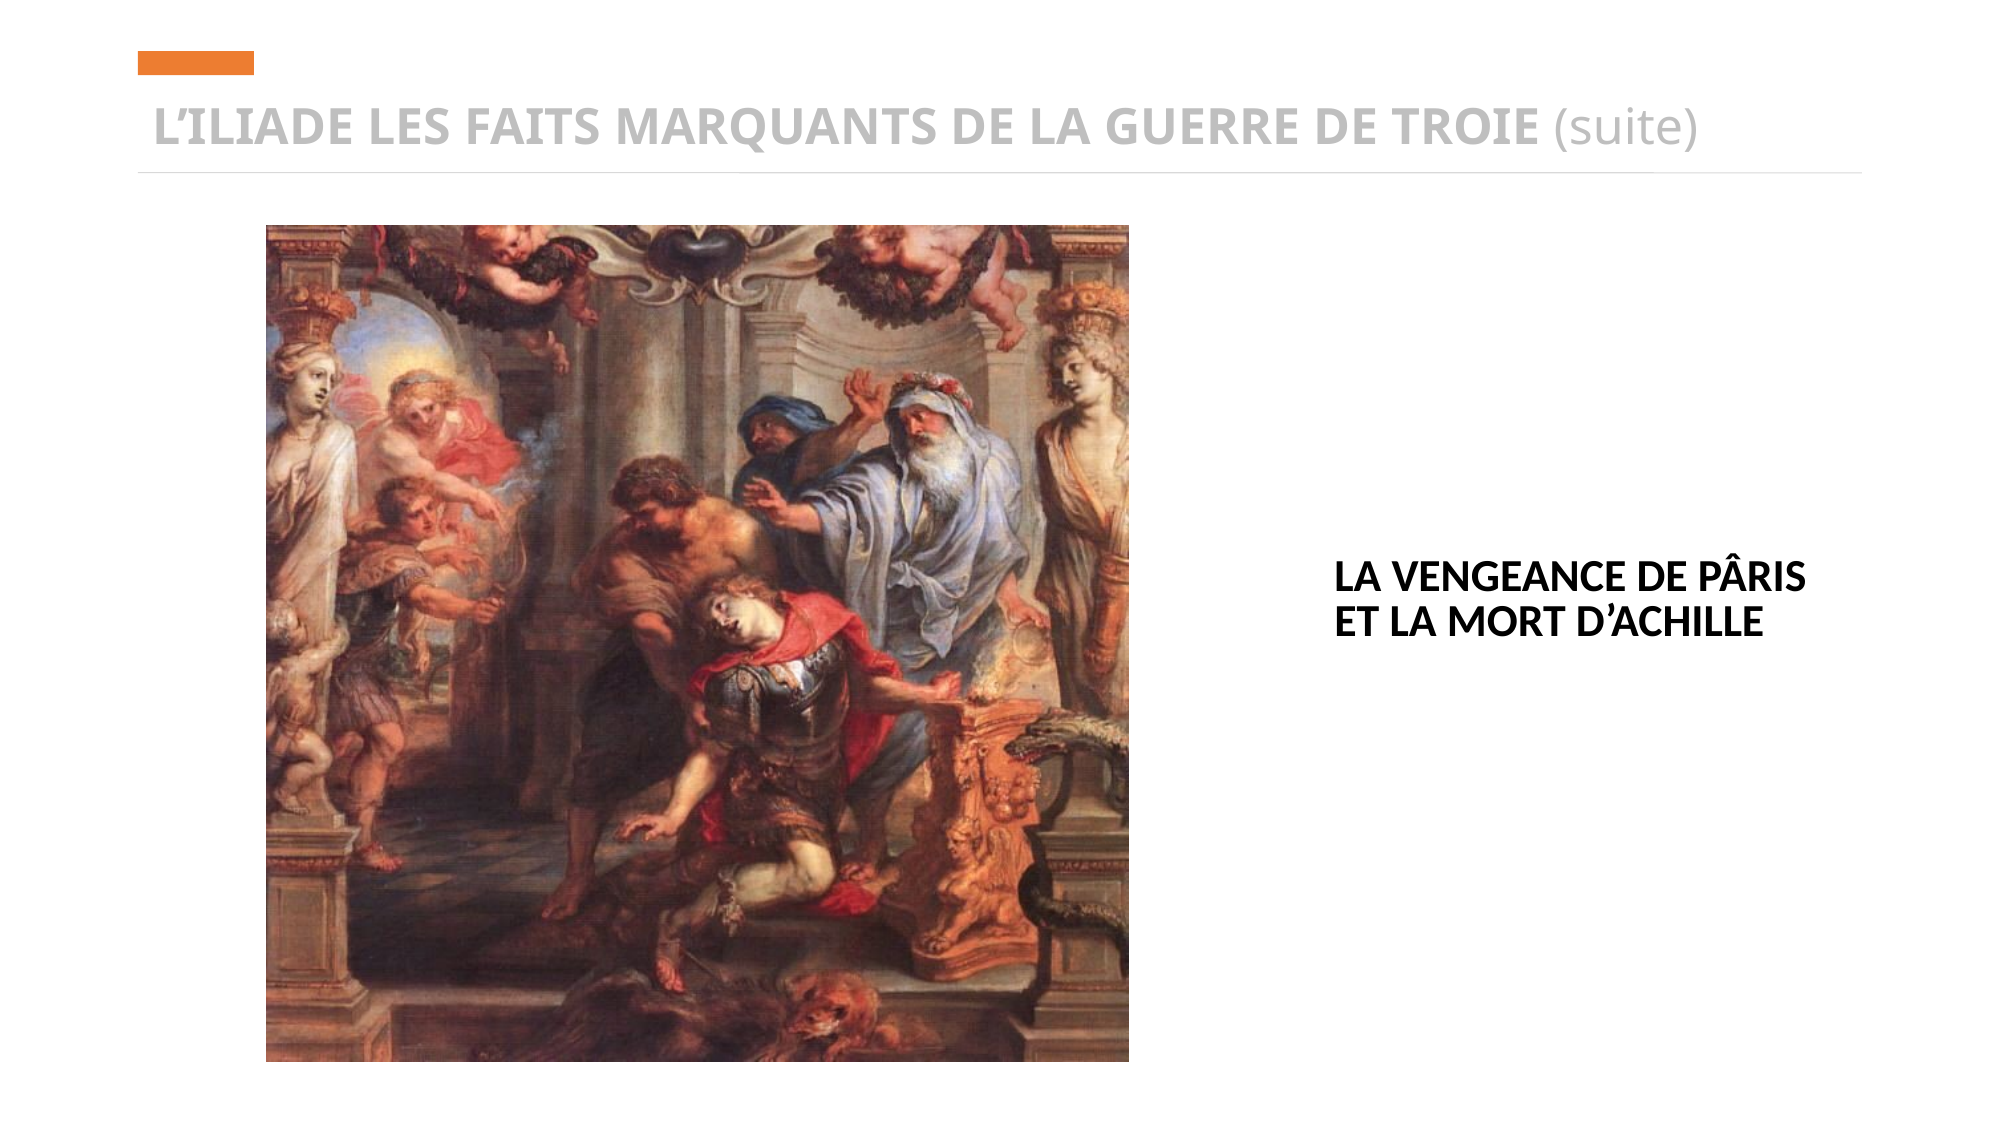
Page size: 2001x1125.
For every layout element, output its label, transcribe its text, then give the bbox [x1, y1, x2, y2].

text_box L’ILIADE LES FAITS MARQUANTS DE LA GUERRE DE TROIE (suite) [138, 53, 1863, 164]
picture [266, 225, 1129, 1062]
text_box LA VENGEANCE DE PÂRIS ET LA MORT D’ACHILLE [1319, 549, 1822, 656]
text_box [137, 51, 254, 76]
